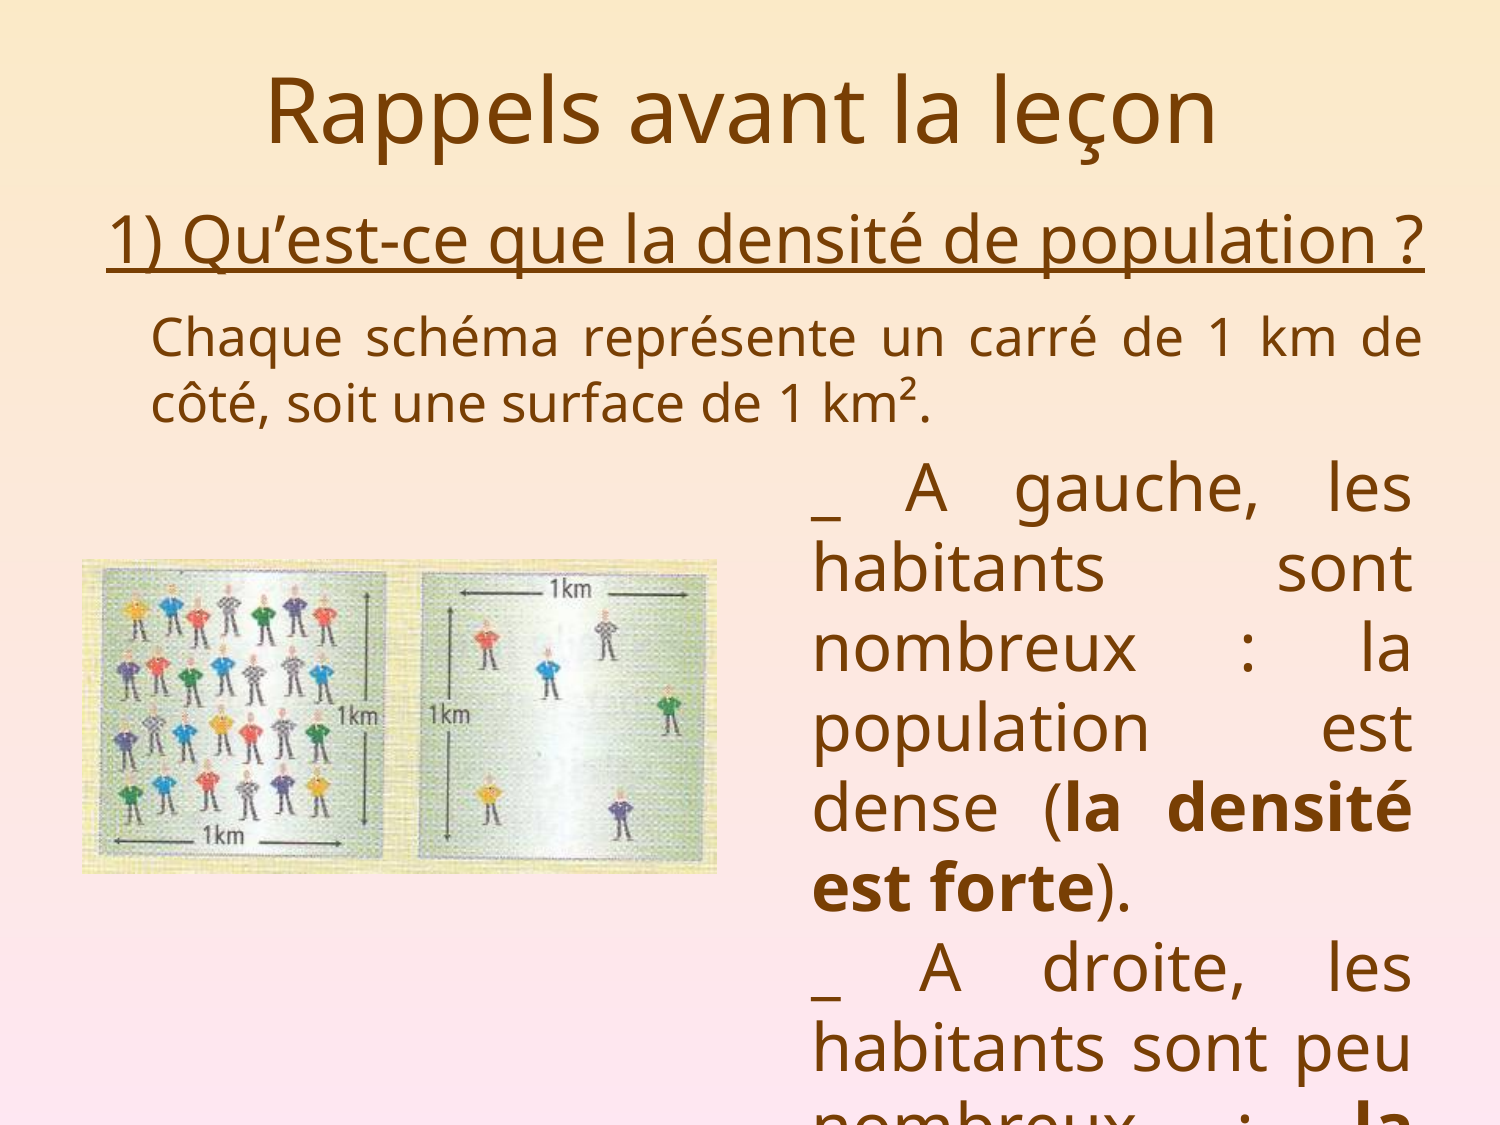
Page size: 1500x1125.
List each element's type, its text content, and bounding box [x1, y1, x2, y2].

title Rappels avant la leçon [67, 13, 1418, 201]
picture [82, 559, 717, 875]
list 1) Qu’est-ce que la densité de population ? Chaque schéma représente un carré de 1 km de côté, soit une surface de 1 km². [90, 188, 1441, 513]
text_box _ A gauche, les habitants sont nombreux : la population est dense (la densité est forte). _ A droite, les habitants sont peu nombreux : la densité est faible. [796, 436, 1430, 1125]
